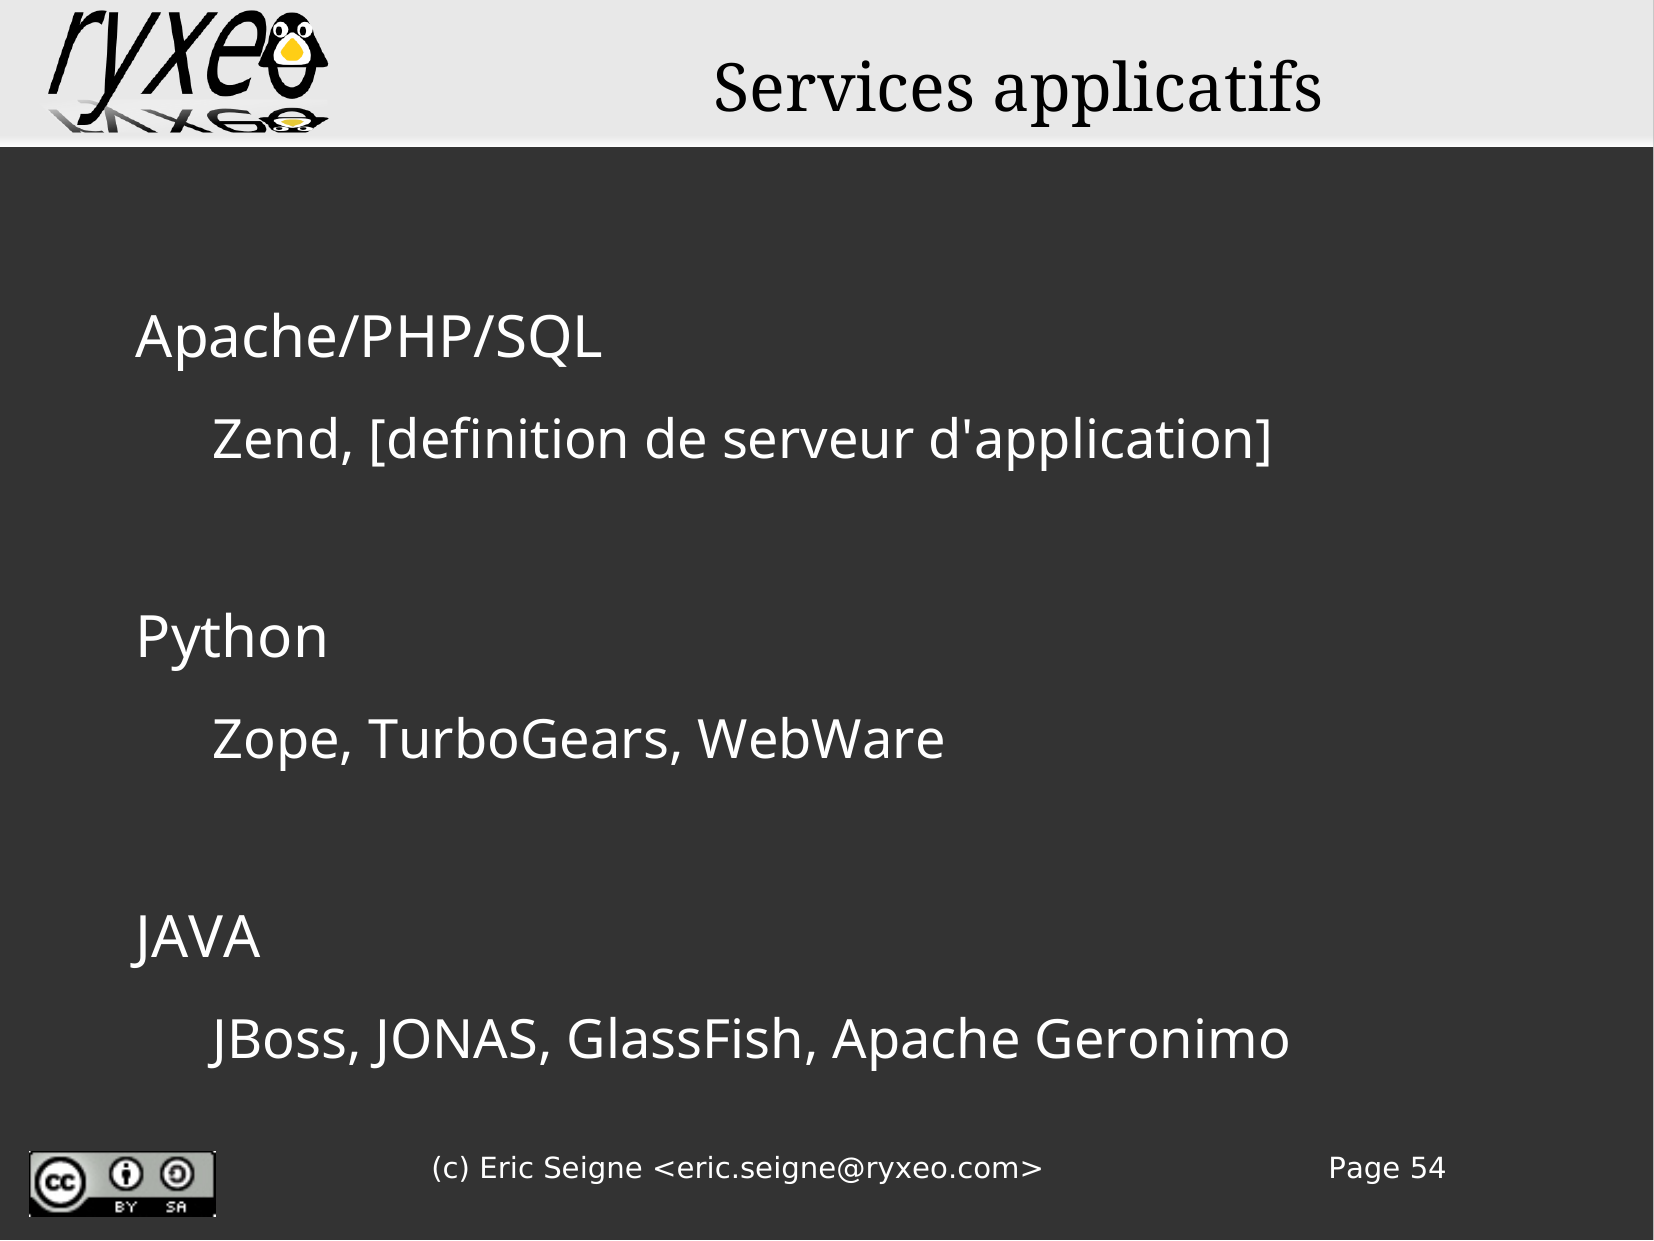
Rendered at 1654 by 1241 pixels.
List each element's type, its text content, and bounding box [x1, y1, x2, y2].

picture [29, 1151, 216, 1217]
title Services applicatifs [442, 36, 1595, 135]
list Apache/PHP/SQL Zend, [definition de serveur d'application] Python Zope, TurboGears, WebWare JAVA JBoss, JONAS, GlassFish, Apache Geronimo [118, 295, 1522, 1117]
picture [0, 0, 1654, 147]
